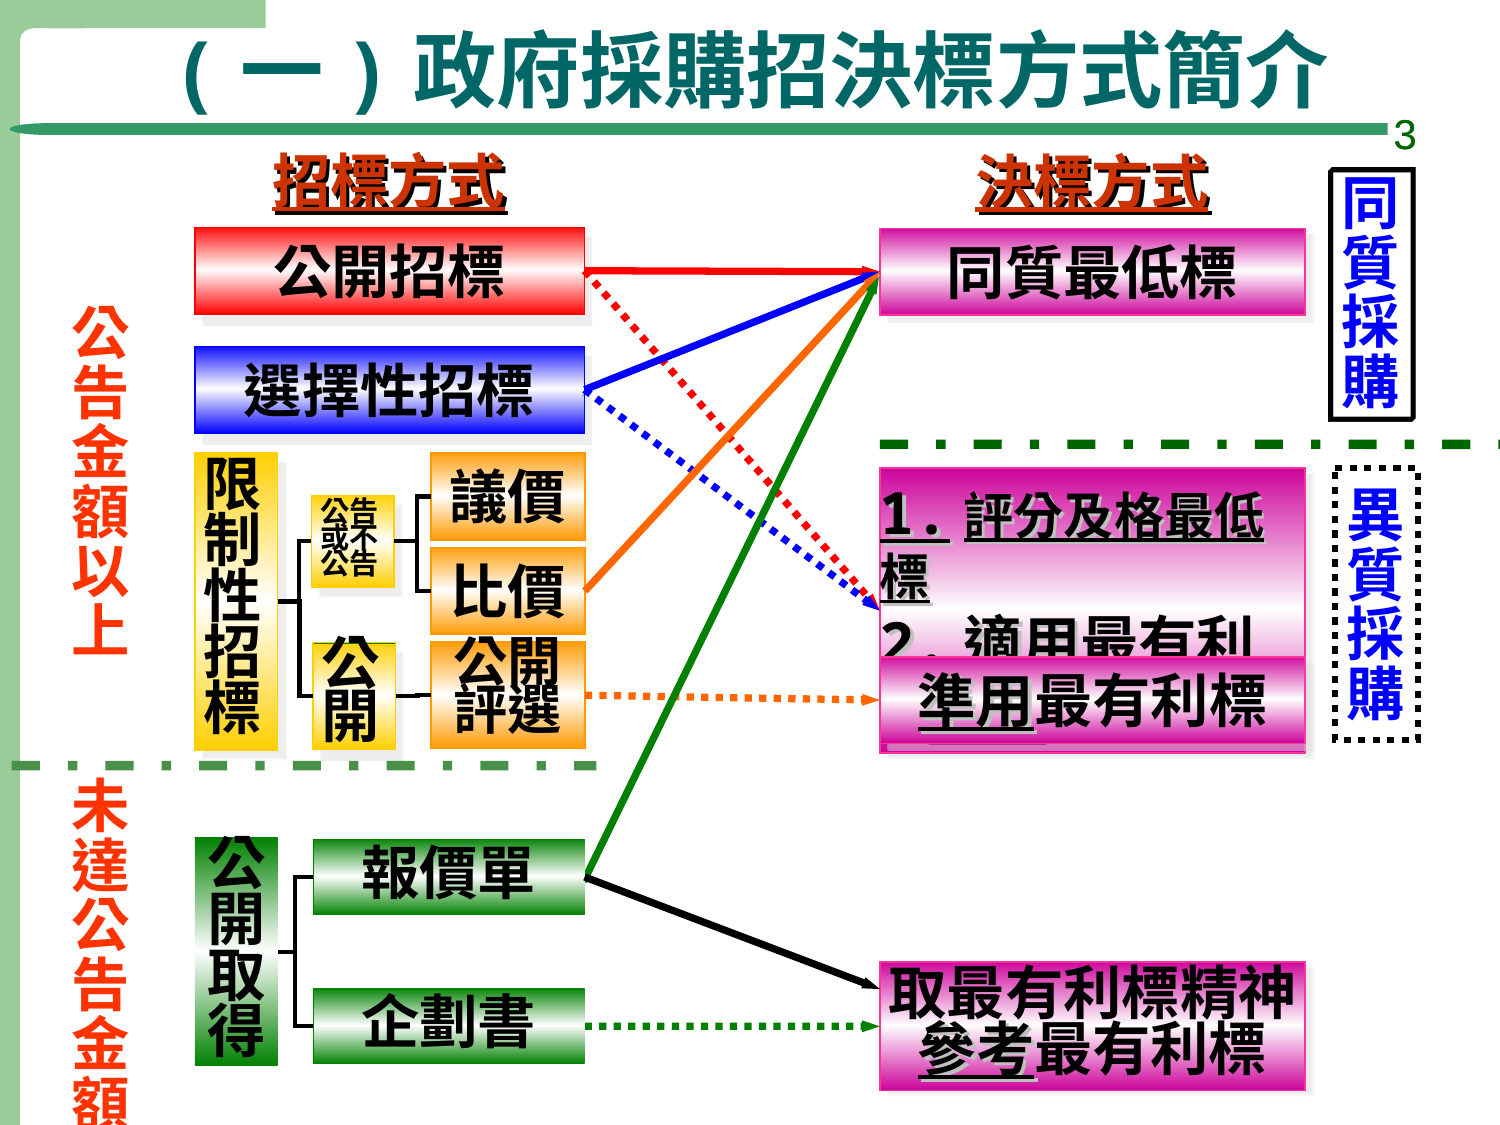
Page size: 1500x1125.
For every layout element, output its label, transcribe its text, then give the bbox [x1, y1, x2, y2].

text_box 比價 [431, 547, 585, 635]
text_box 異質採購 [1329, 465, 1423, 752]
text_box 1.評分及格最低標 2.適用最有利標 [879, 468, 1306, 625]
text_box 選擇性招標 [194, 346, 585, 434]
text_box 限制性招標 [195, 453, 278, 750]
title (一)政府採購招決標方式簡介 [0, 0, 1500, 126]
text_box 同質最低標 [879, 228, 1306, 316]
text_box 決標方式 [960, 137, 1224, 222]
text_box 未達公告金額 [41, 773, 159, 1115]
text_box 公開 [312, 642, 396, 749]
text_box 取最有利標精神 參考最有利標 [879, 962, 1306, 1091]
text_box 公告或不公告 [311, 495, 395, 587]
text_box [1378, 126, 1491, 166]
text_box 公開招標 [194, 227, 585, 315]
text_box 準用最有利標 [879, 656, 1306, 744]
text_box 議價 [431, 453, 585, 540]
text_box 報價單 [312, 839, 585, 915]
text_box 公告金額以上 [41, 291, 159, 680]
text_box 公開取得 [194, 837, 278, 1066]
text_box 招標方式 [242, 137, 535, 222]
text_box 公開 評選 [431, 642, 585, 749]
text_box 企劃書 [312, 988, 585, 1064]
